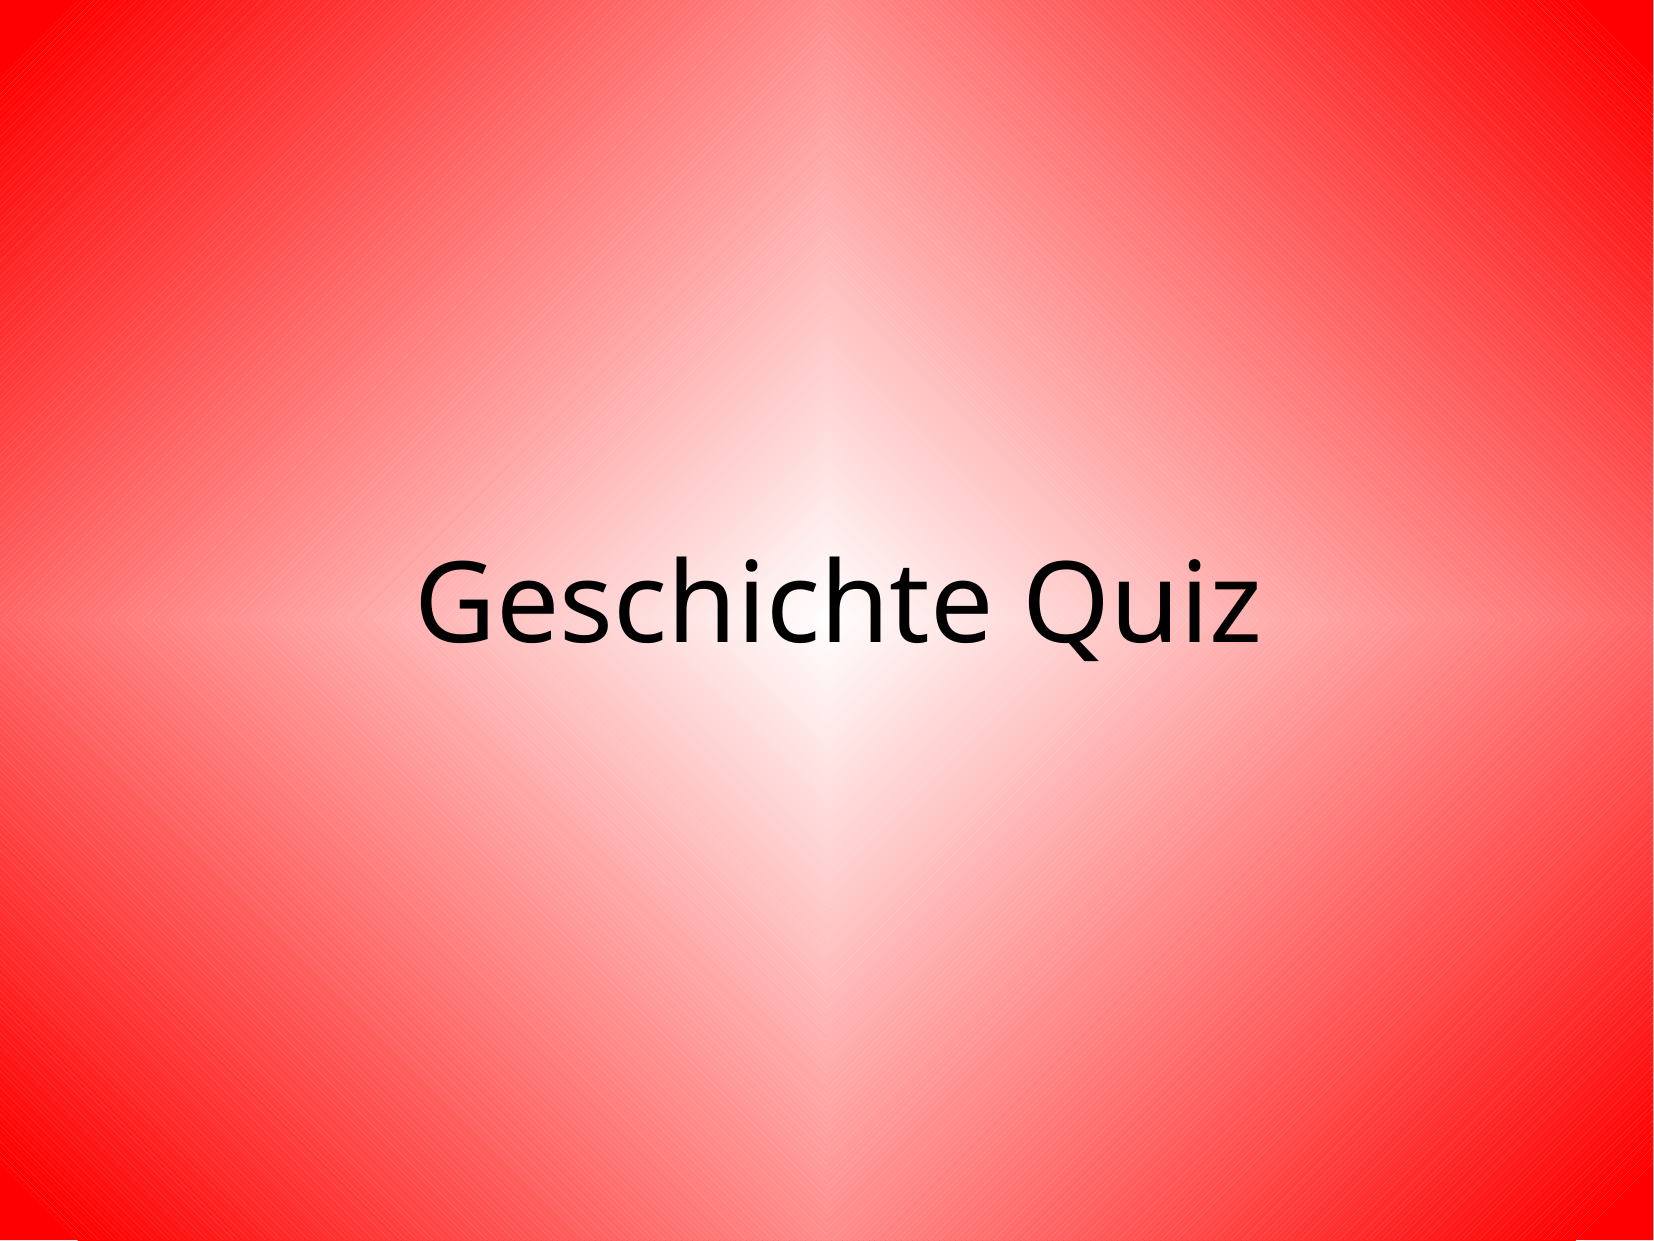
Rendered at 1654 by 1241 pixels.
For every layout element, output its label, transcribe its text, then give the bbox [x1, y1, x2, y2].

subtitle Geschichte Quiz [82, 59, 1595, 1139]
title [82, 49, 1571, 59]
